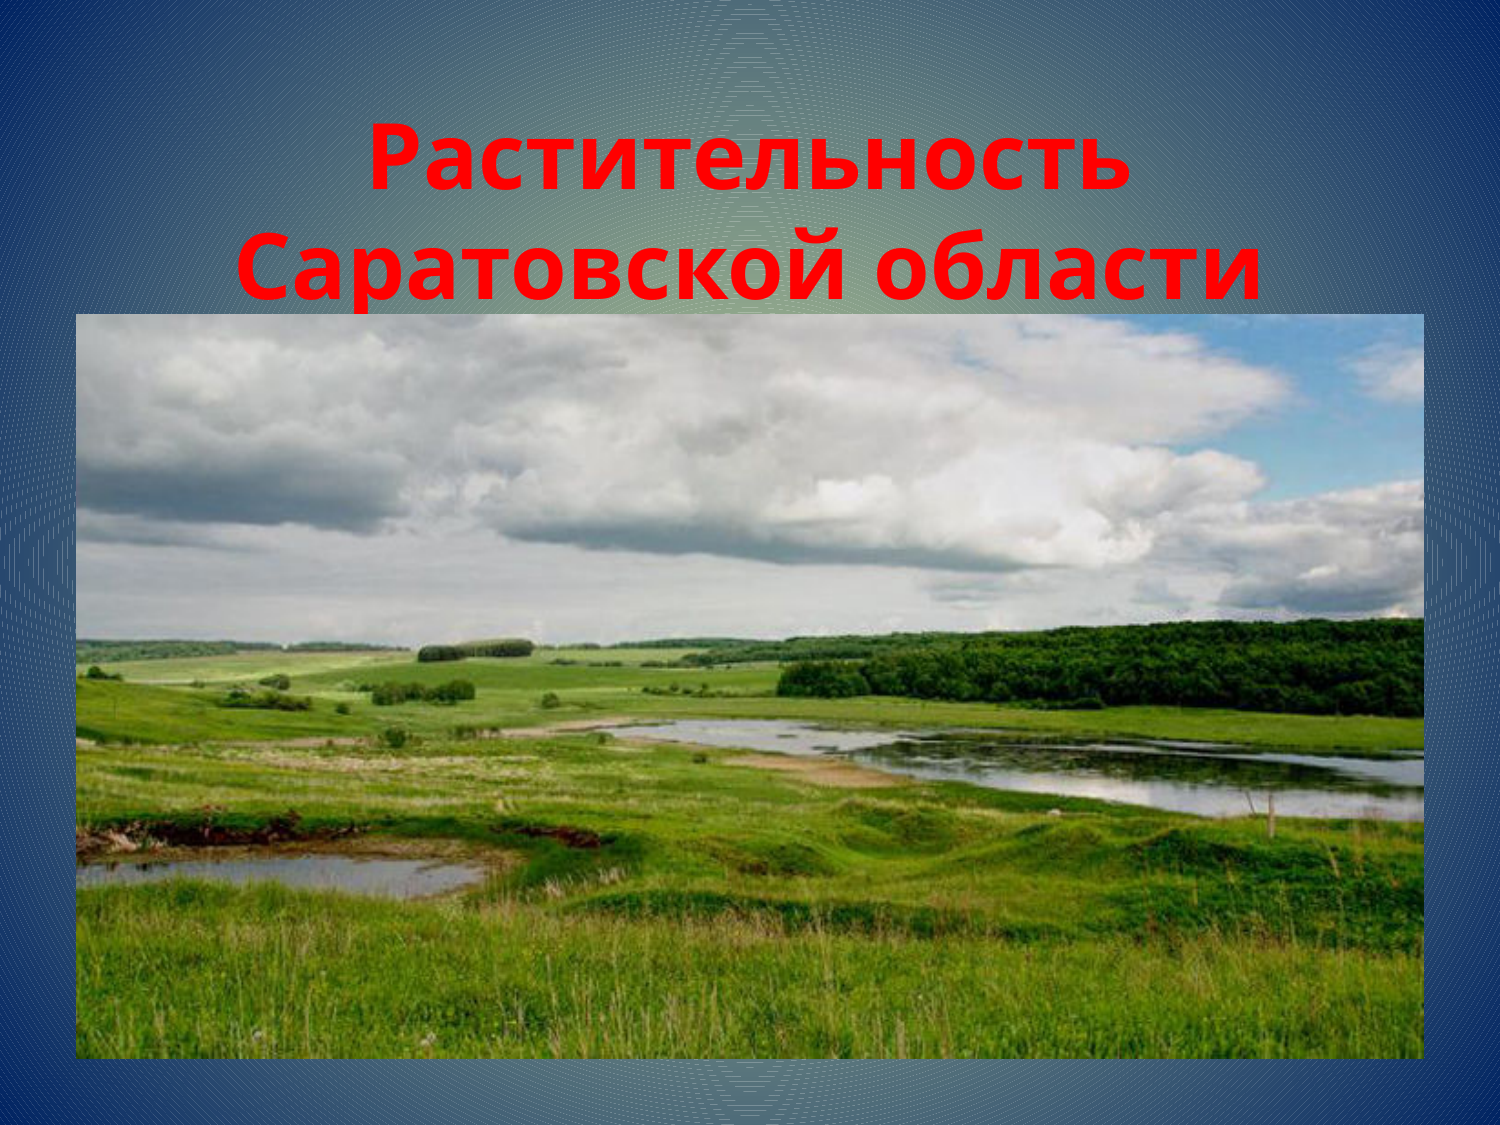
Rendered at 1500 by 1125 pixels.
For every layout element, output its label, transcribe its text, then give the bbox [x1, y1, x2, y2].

picture [76, 314, 1424, 1059]
title Растительность Саратовской области [112, 66, 1388, 314]
